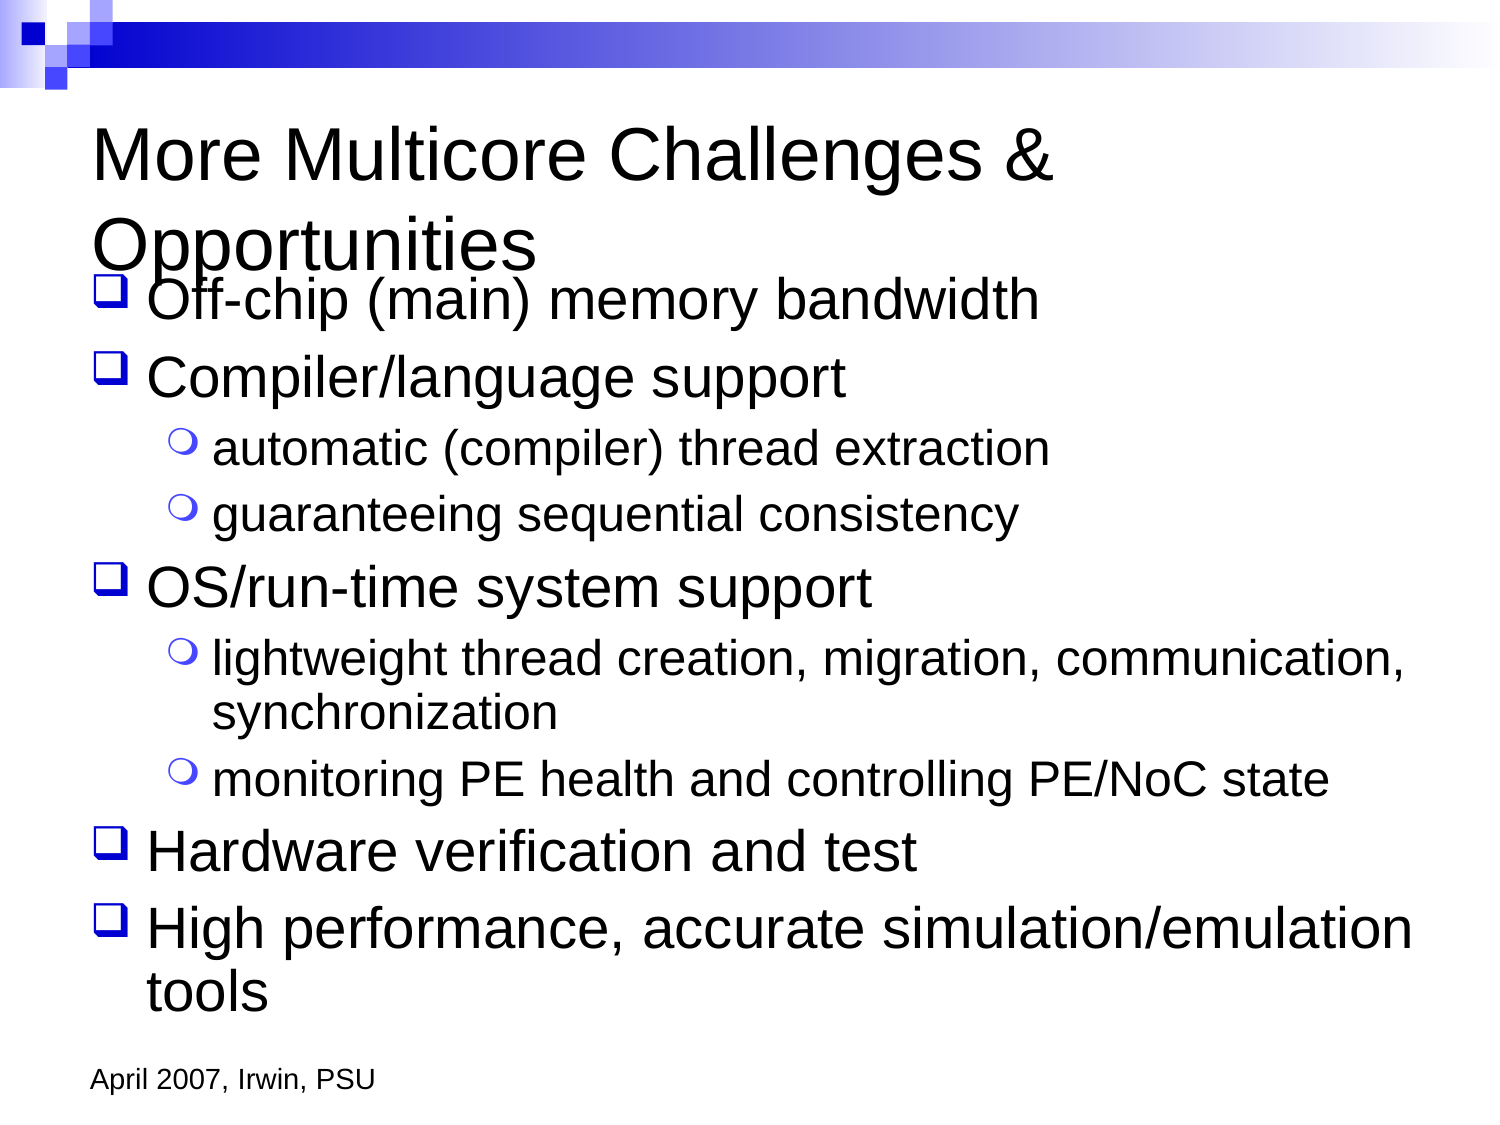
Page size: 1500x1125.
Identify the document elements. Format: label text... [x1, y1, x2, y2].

text_box April 2007, Irwin, PSU [74, 1024, 426, 1103]
title More Multicore Challenges & Opportunities [76, 98, 1468, 199]
list Off-chip (main) memory bandwidth Compiler/language support automatic (compiler) thread extraction guaranteeing sequential consistency OS/run-time system support lightweight thread creation, migration, communication, synchronization monitoring PE health and controlling PE/NoC state Hardware verification and test High performance, accurate simulation/emulation tools [75, 261, 1460, 1091]
